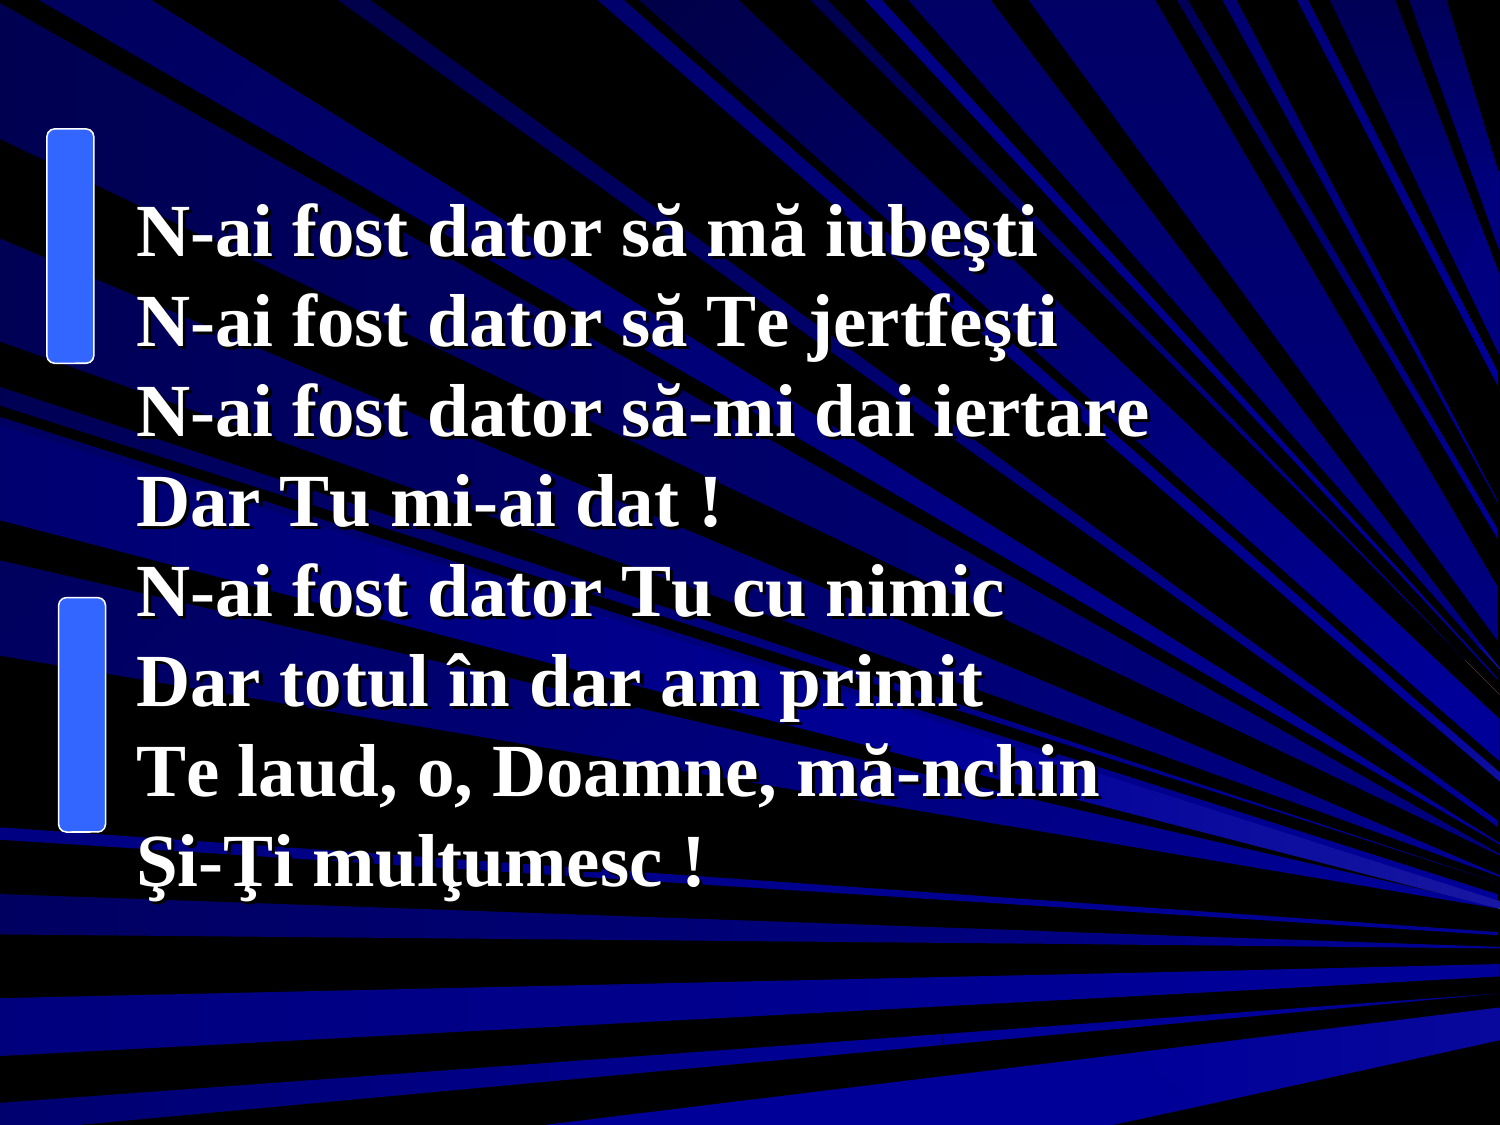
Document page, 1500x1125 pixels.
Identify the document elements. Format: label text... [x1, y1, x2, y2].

text_box [46, 128, 94, 364]
title N-ai fost dator să mă iubeşti N-ai fost dator să Te jertfeşti N-ai fost dator să-mi dai iertare Dar Tu mi-ai dat ! N-ai fost dator Tu cu nimic Dar totul în dar am primit Te laud, o, Doamne, mă-nchin Şi-Ţi mulţumesc ! [93, 23, 1313, 1125]
text_box [58, 597, 106, 833]
